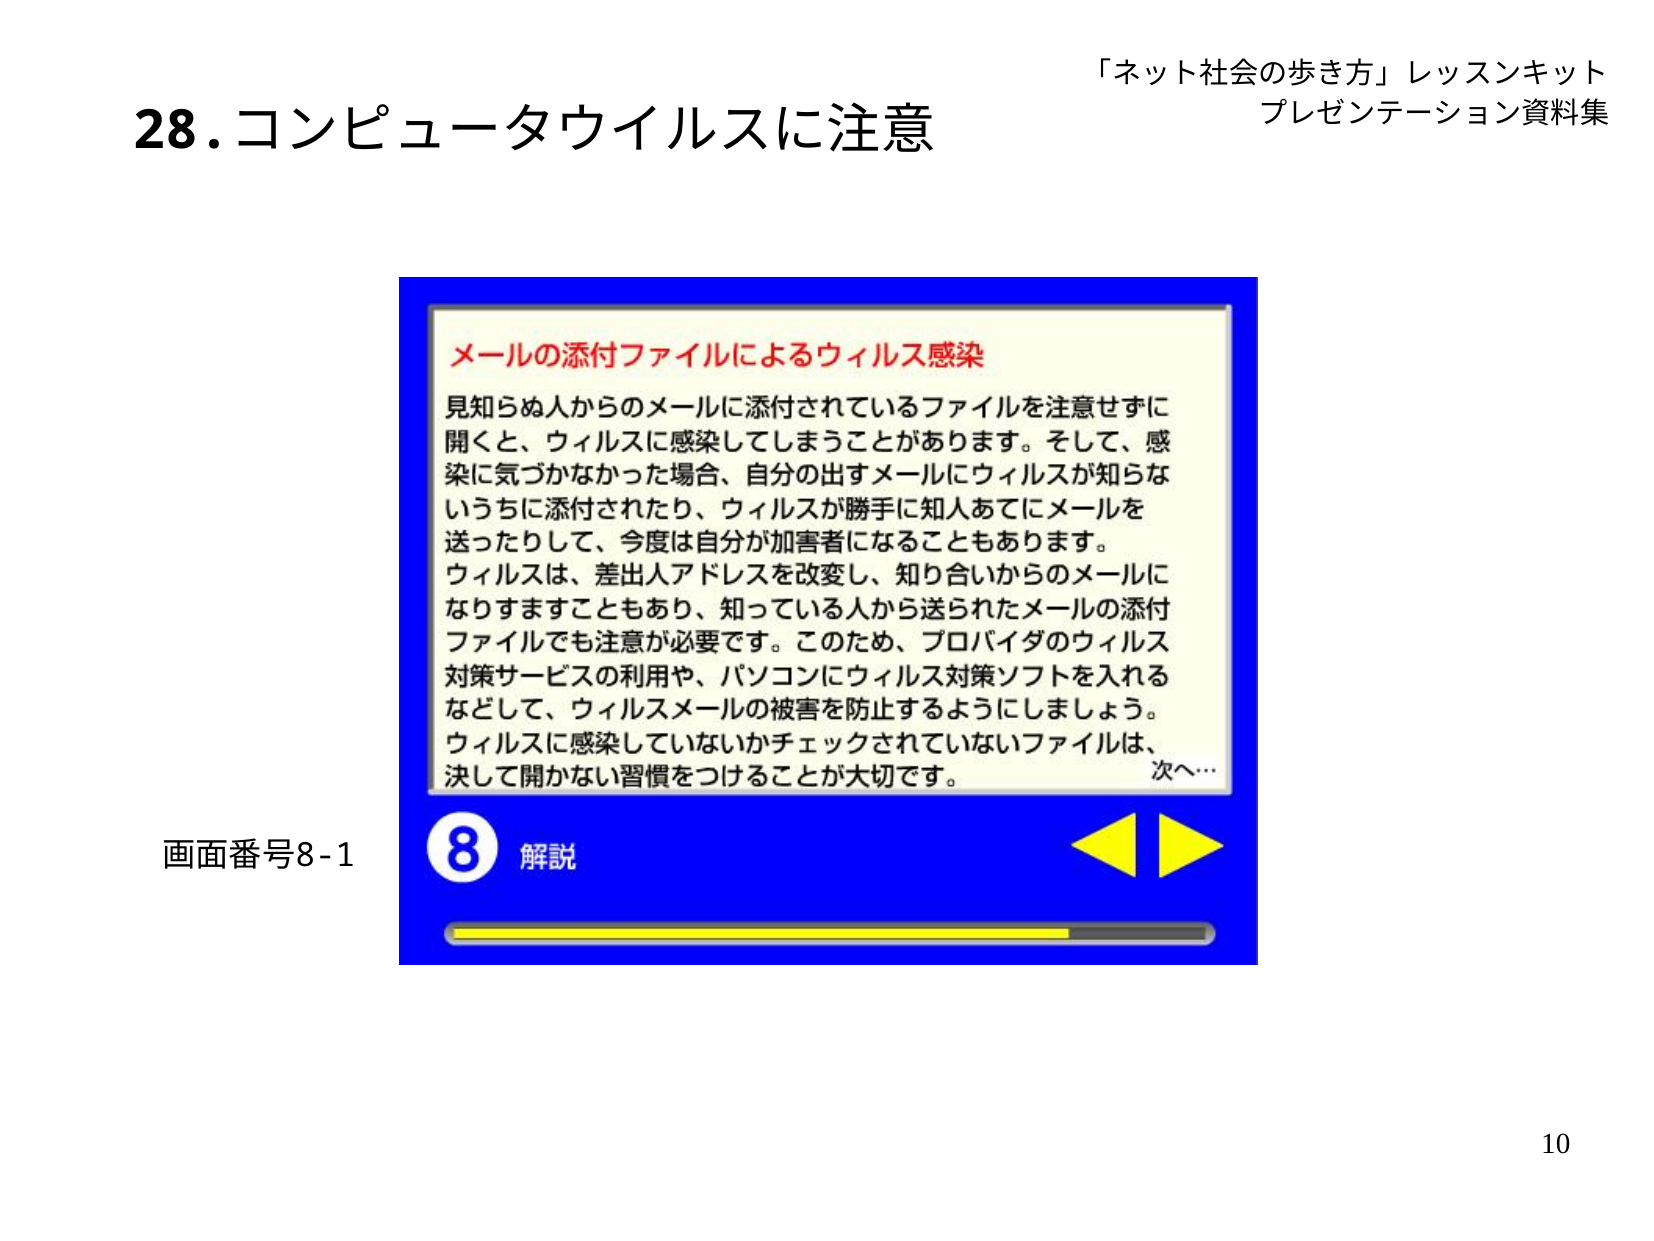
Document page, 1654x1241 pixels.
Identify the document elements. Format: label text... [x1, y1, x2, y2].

text_box 28.コンピュータウイルスに注意 [118, 88, 1241, 169]
picture [399, 277, 1258, 965]
text_box 画面番号8-1 [147, 826, 384, 882]
text_box 「ネット社会の歩き方」レッスンキット プレゼンテーション資料集 [1062, 44, 1625, 139]
